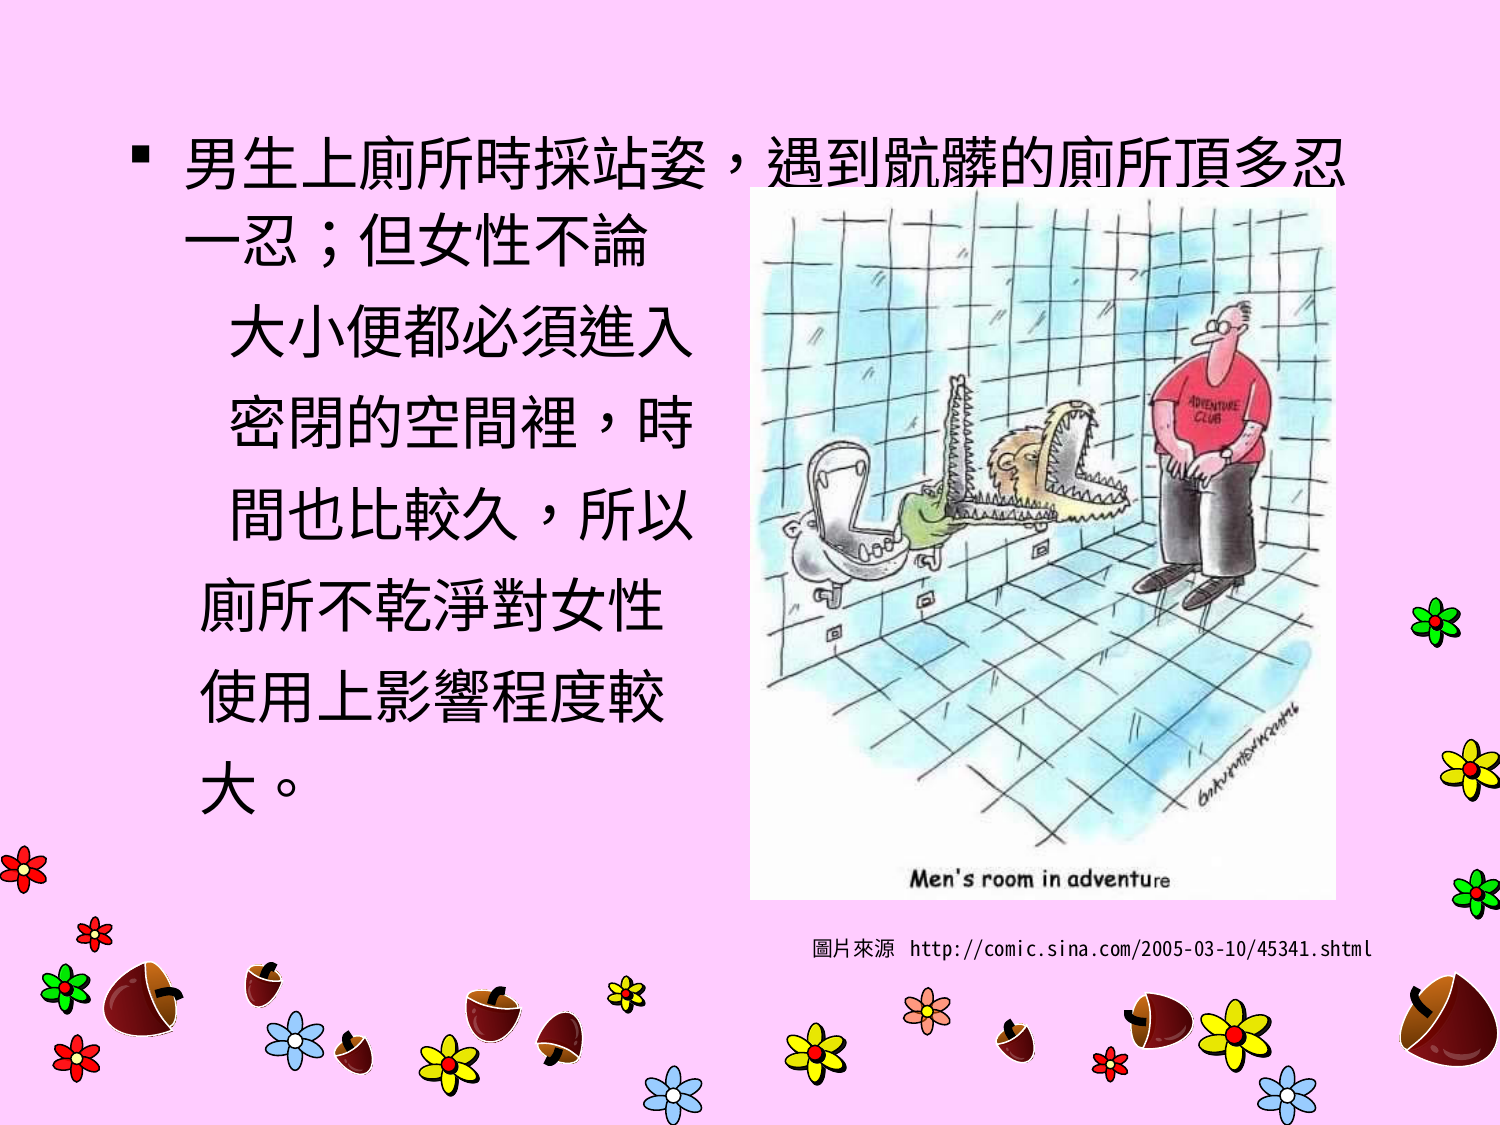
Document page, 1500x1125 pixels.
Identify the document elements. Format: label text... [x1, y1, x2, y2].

picture [750, 187, 1336, 901]
list 男生上廁所時採站姿，遇到骯髒的廁所頂多忍一忍；但女性不論 大小便都必須進入 密閉的空間裡，時 間也比較久，所以 廁所不乾淨對女性 使用上影響程度較 大。 圖片來源 http://comic.sina.com/2005-03-10/45341.shtml [112, 112, 1388, 1000]
